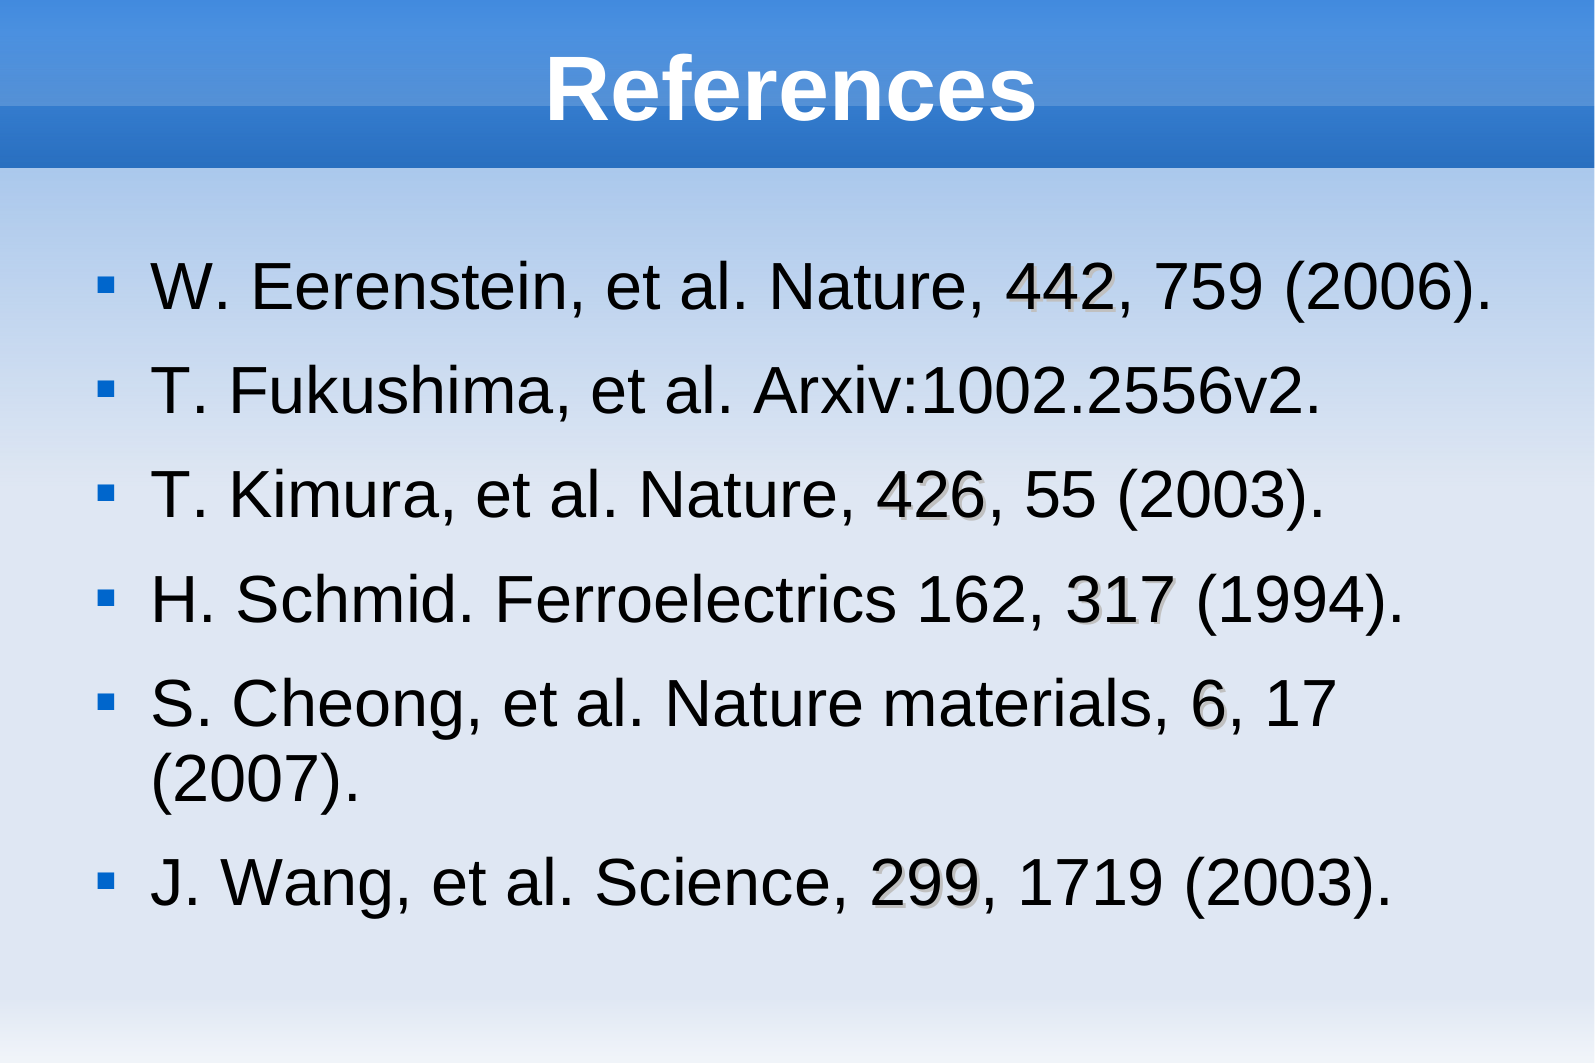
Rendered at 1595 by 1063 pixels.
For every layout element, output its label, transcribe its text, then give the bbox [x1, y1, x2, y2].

title References [74, 7, 1510, 171]
picture [0, 0, 1595, 1063]
list W. Eerenstein, et al. Nature, 442, 759 (2006). T. Fukushima, et al. Arxiv:1002.2556v2. T. Kimura, et al. Nature, 426, 55 (2003). H. Schmid. Ferroelectrics 162, 317 (1994). S. Cheong, et al. Nature materials, 6, 17 (2007). J. Wang, et al. Science, 299, 1719 (2003). [79, 248, 1515, 936]
